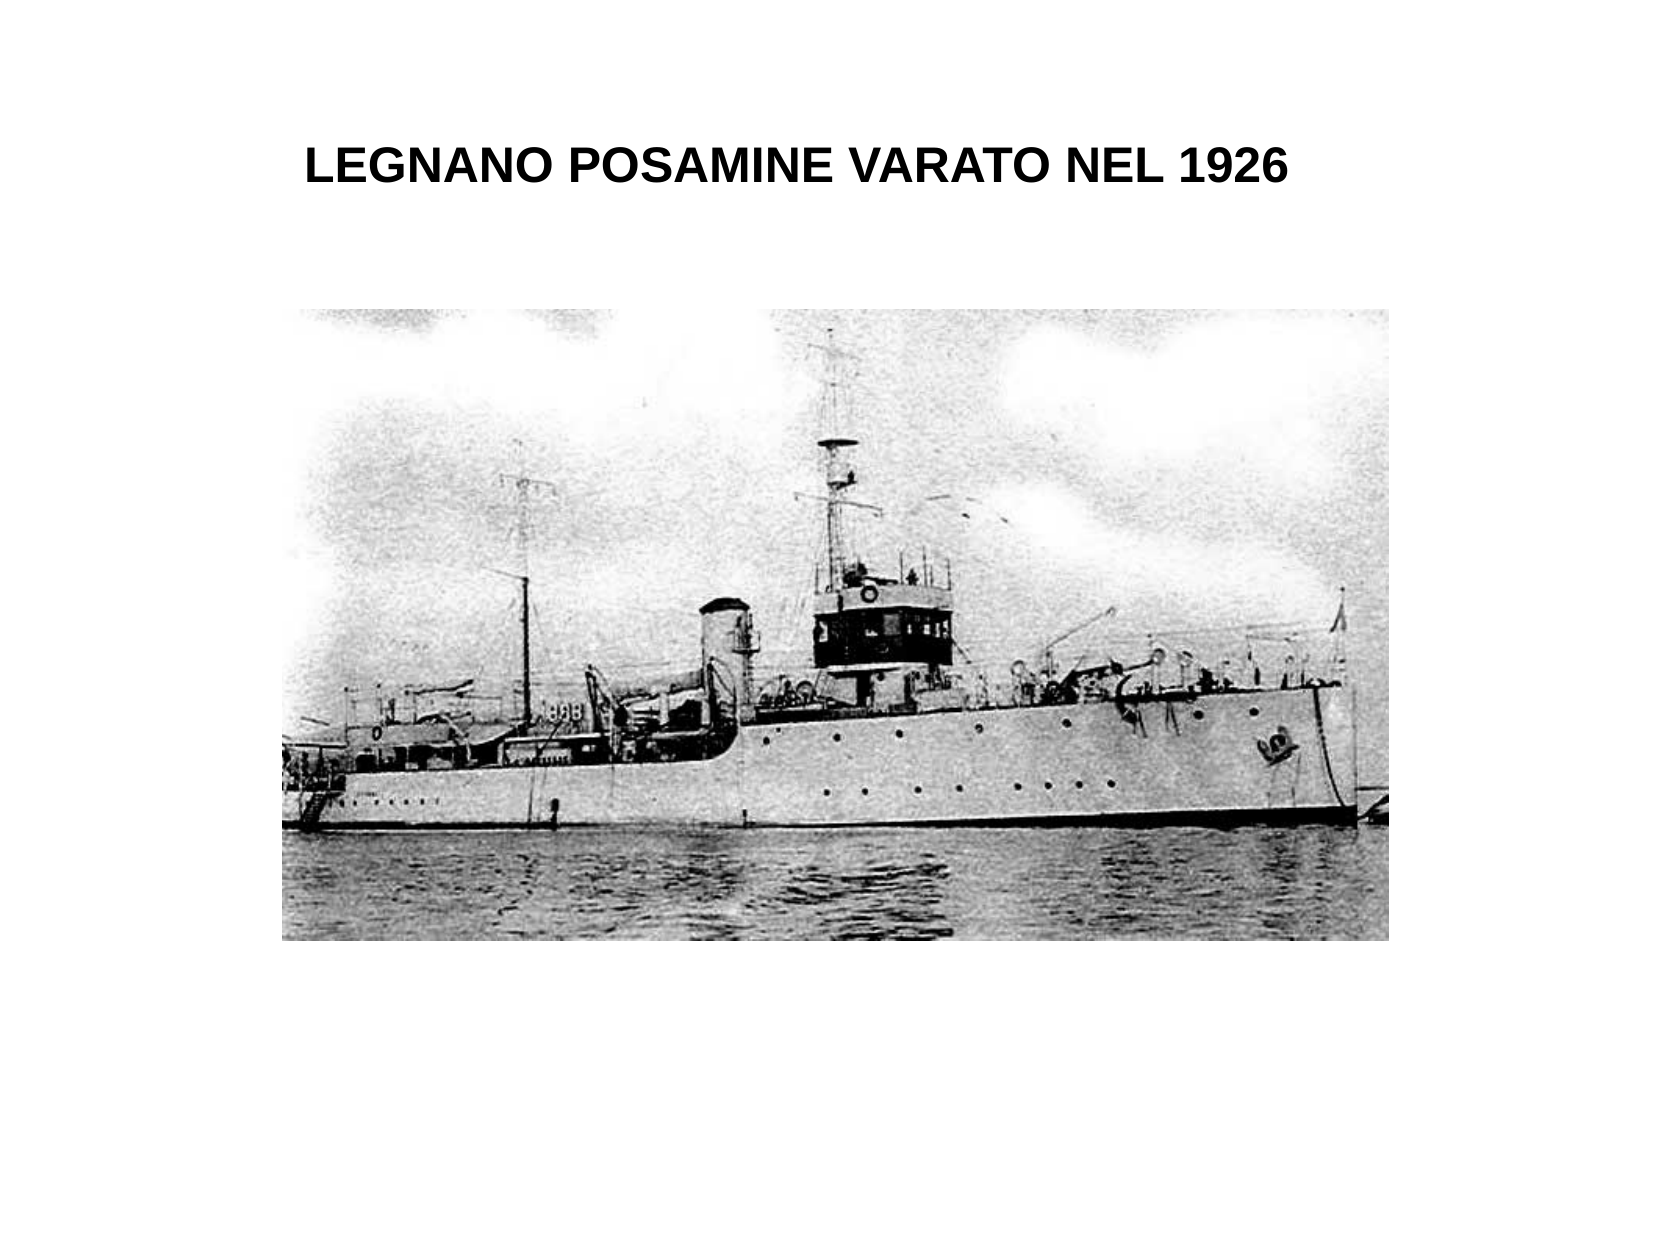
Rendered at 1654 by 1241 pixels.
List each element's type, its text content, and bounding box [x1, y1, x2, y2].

picture [282, 309, 1389, 941]
text_box LEGNANO POSAMINE VARATO NEL 1926 [289, 129, 1305, 201]
